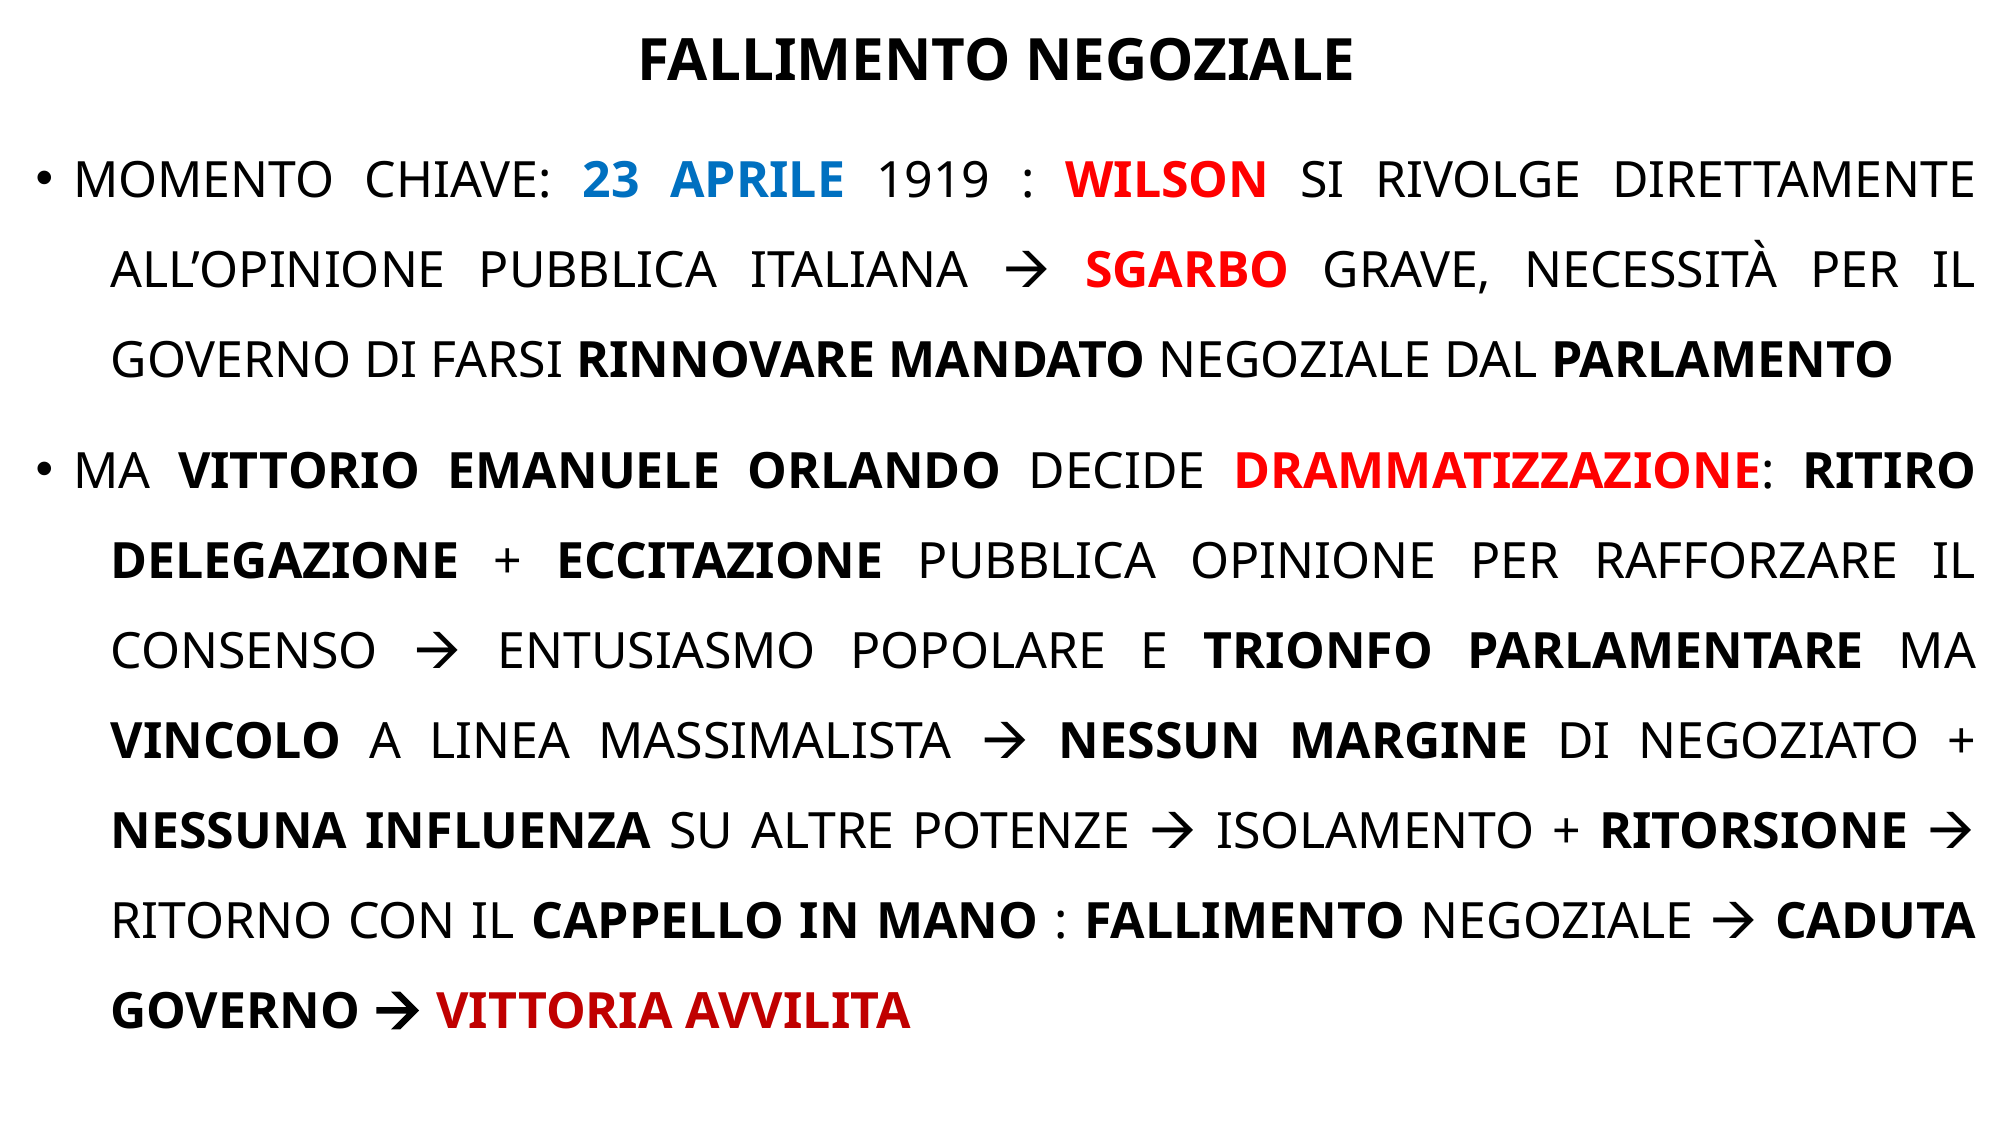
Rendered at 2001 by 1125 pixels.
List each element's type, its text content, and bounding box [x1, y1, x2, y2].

list MOMENTO CHIAVE: 23 APRILE 1919 : WILSON SI RIVOLGE DIRETTAMENTE ALL’OPINIONE PUBBLICA ITALIANA  SGARBO GRAVE, NECESSITÀ PER IL GOVERNO DI FARSI RINNOVARE MANDATO NEGOZIALE DAL PARLAMENTO MA VITTORIO EMANUELE ORLANDO DECIDE DRAMMATIZZAZIONE: RITIRO DELEGAZIONE + ECCITAZIONE PUBBLICA OPINIONE PER RAFFORZARE IL CONSENSO  ENTUSIASMO POPOLARE E TRIONFO PARLAMENTARE MA VINCOLO A LINEA MASSIMALISTA  NESSUN MARGINE DI NEGOZIATO + NESSUNA INFLUENZA SU ALTRE POTENZE  ISOLAMENTO + RITORSIONE  RITORNO CON IL CAPPELLO IN MANO : FALLIMENTO NEGOZIALE  CADUTA GOVERNO  VITTORIA AVVILITA [20, 110, 2000, 1114]
title FALLIMENTO NEGOZIALE [6, 22, 1987, 69]
